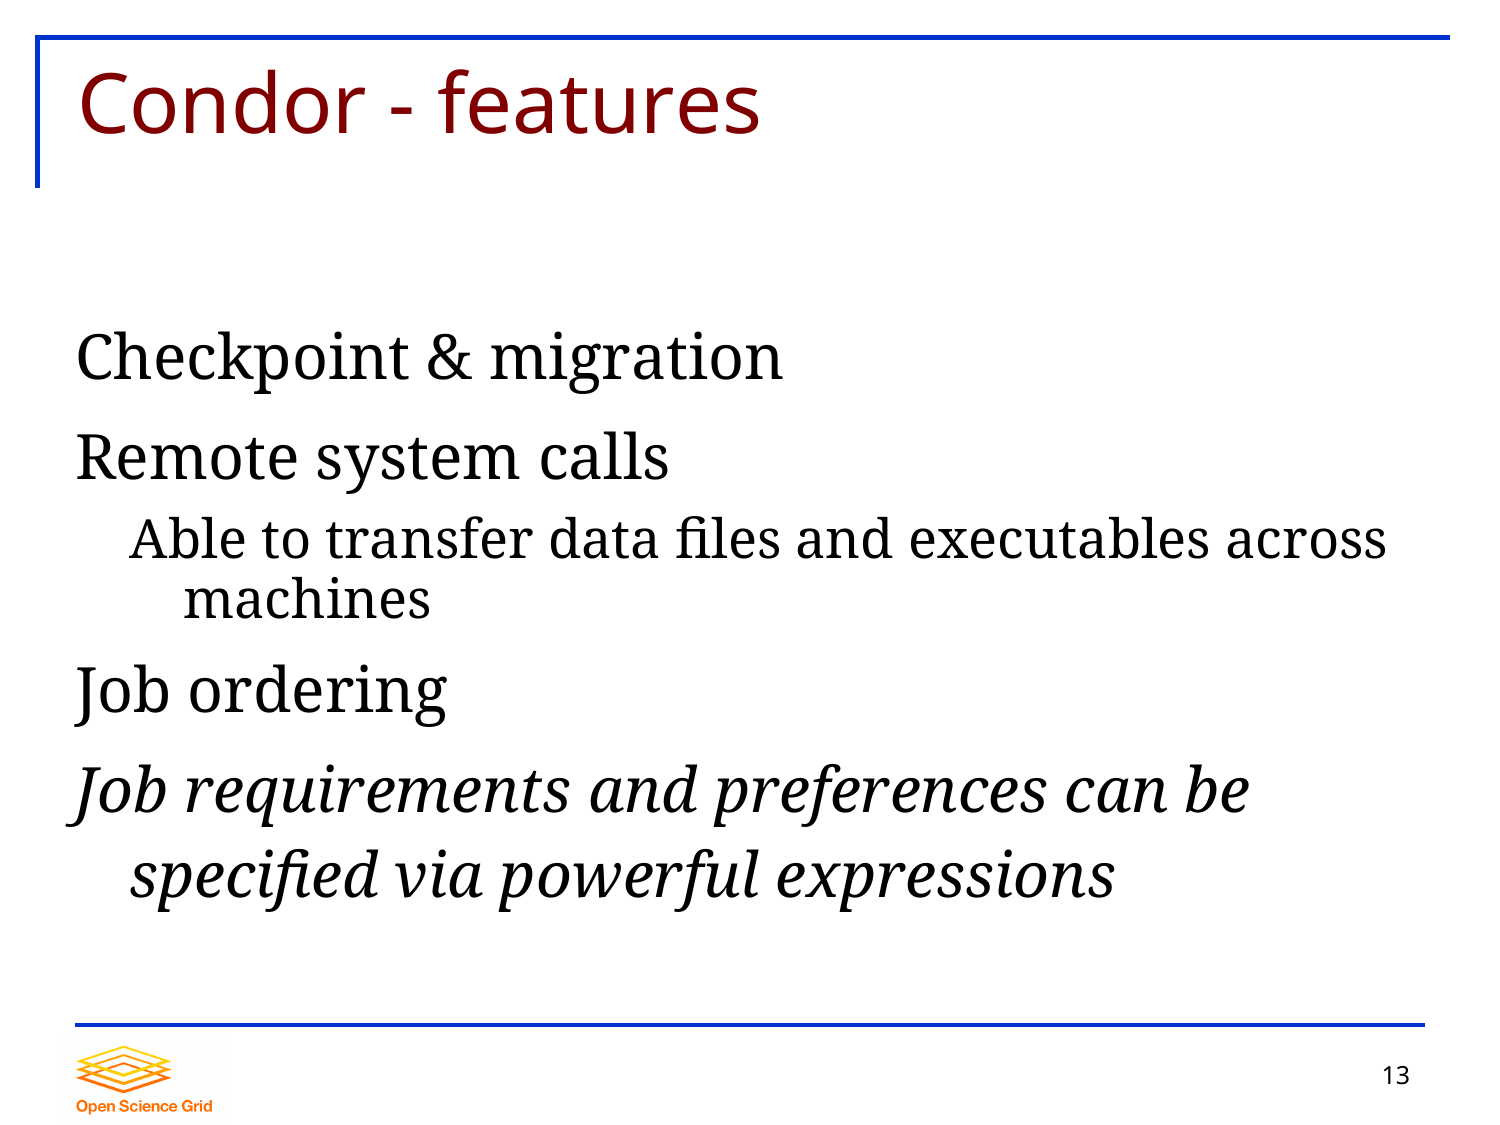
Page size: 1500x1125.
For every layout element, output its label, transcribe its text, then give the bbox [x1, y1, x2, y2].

picture [62, 1032, 226, 1125]
title Condor - features [62, 37, 1450, 225]
list Checkpoint & migration Remote system calls Able to transfer data files and executables across machines Job ordering Job requirements and preferences can be specified via powerful expressions [75, 312, 1424, 1006]
